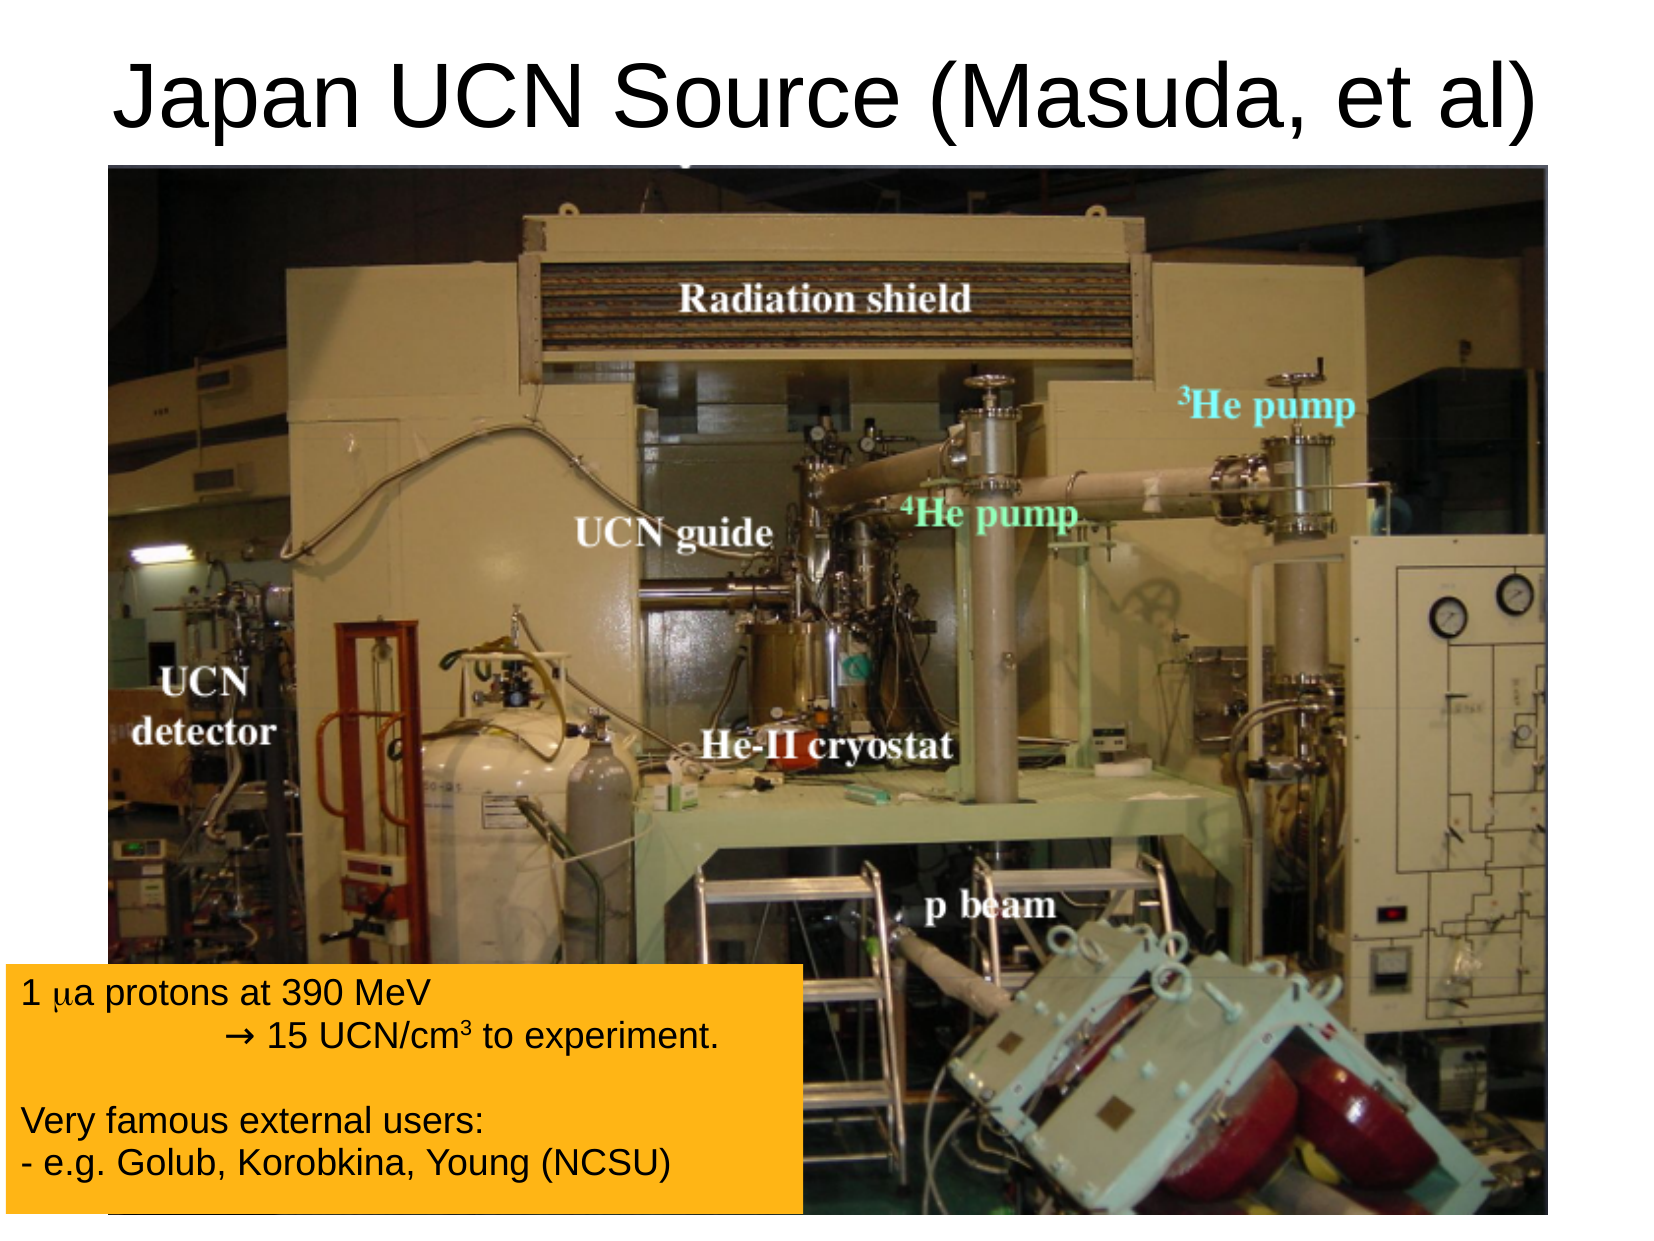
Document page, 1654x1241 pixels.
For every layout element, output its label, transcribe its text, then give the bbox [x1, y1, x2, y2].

text_box 1 a protons at 390 MeV → 15 UCN/cm3 to experiment. Very famous external users: - e.g. Golub, Korobkina, Young (NCSU) [5, 964, 804, 1214]
title Japan UCN Source (Masuda, et al) [0, 0, 1654, 193]
picture [108, 165, 1548, 1215]
